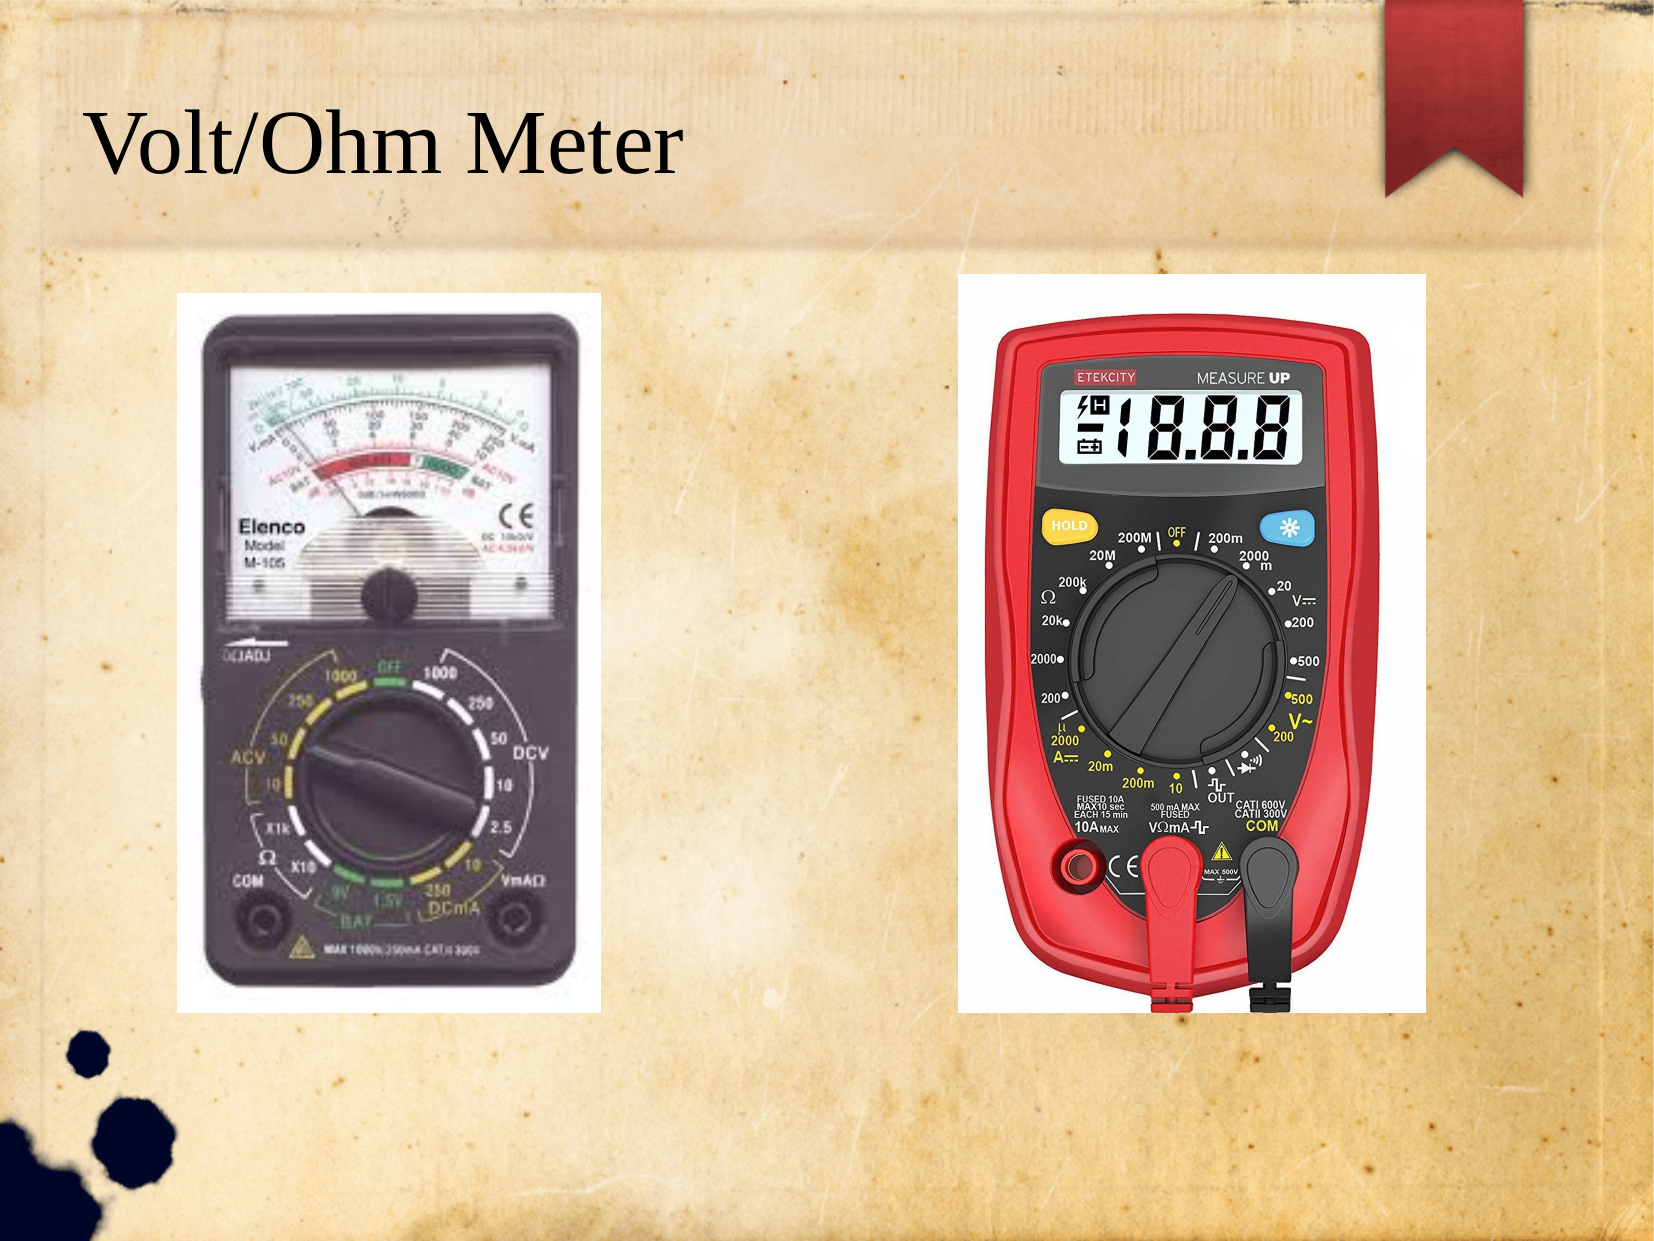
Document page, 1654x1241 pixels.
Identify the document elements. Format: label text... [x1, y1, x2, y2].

picture [0, 0, 1654, 1241]
title Volt/Ohm Meter [82, 49, 1347, 237]
